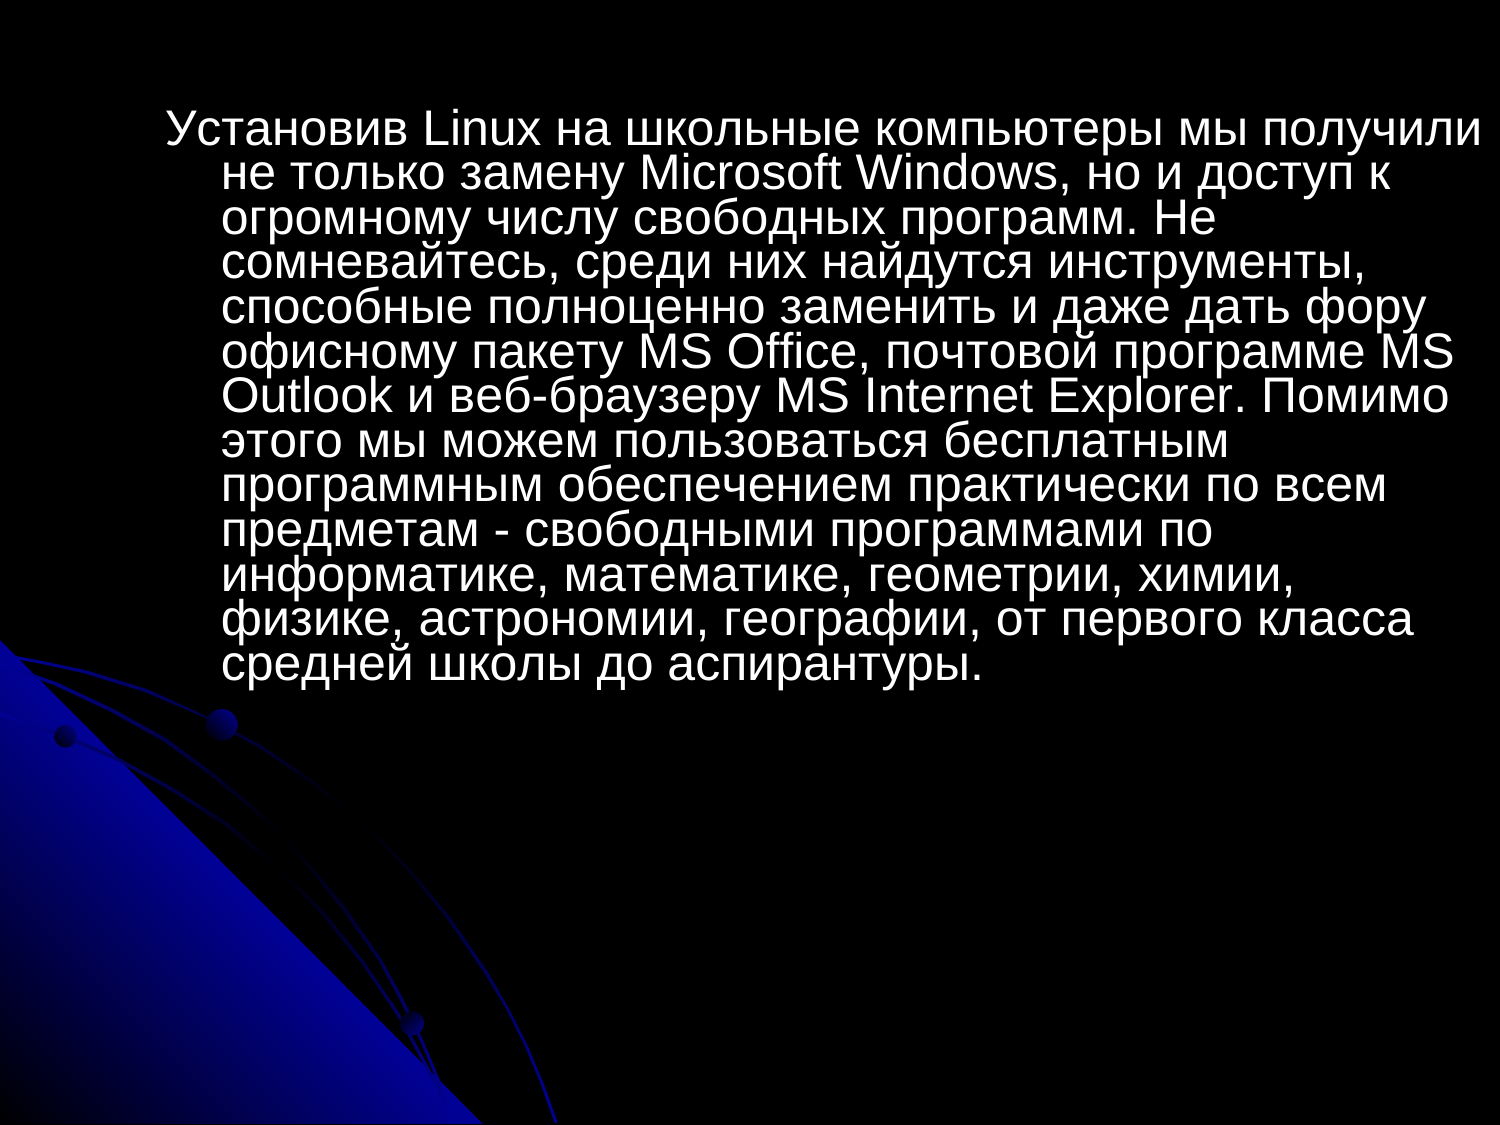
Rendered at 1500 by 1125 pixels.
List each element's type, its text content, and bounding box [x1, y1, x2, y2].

list Установив Linux на школьные компьютеры мы получили не только замену Microsoft Windows, но и доступ к огромному числу свободных программ. Не сомневайтесь, среди них найдутся инструменты, способные полноценно заменить и даже дать фору офисному пакету MS Office, почтовой программе MS Outlook и веб-браузеру MS Internet Explorer. Помимо этого мы можем пользоваться бесплатным программным обеспечением практически по всем предметам - свободными программами по информатике, математике, геометрии, химии, физике, астрономии, географии, от первого класса средней школы до аспирантуры. [150, 101, 1500, 846]
